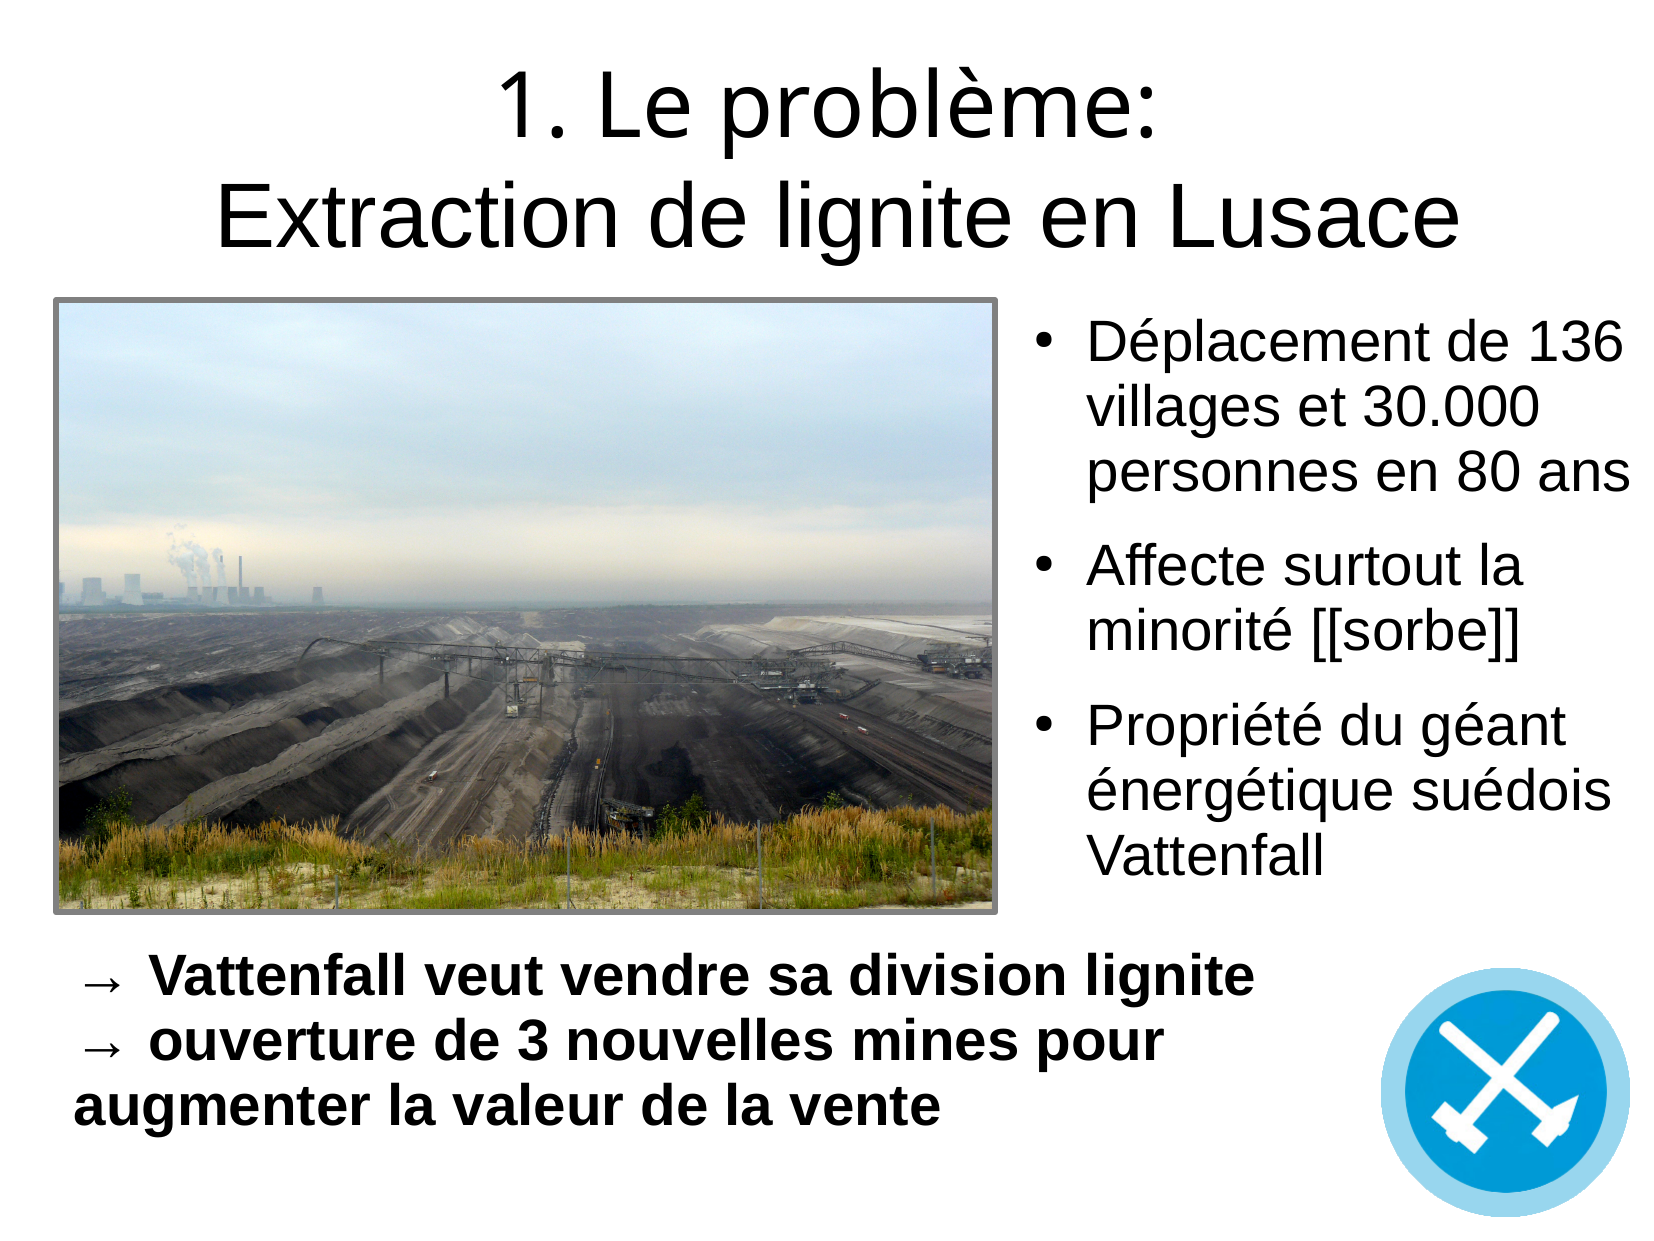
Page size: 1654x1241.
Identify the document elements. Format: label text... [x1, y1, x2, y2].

picture [59, 302, 993, 910]
title 1. Le problème: Extraction de lignite en Lusace [82, 43, 1571, 263]
text_box → Vattenfall veut vendre sa division lignite → ouverture de 3 nouvelles mines pour augmenter la valeur de la vente [59, 935, 1335, 1211]
list Déplacement de 136 villages et 30.000 personnes en 80 ans Affecte surtout la minorité [[sorbe]] Propriété du géant énergétique suédois Vattenfall [1015, 308, 1642, 888]
picture [1381, 968, 1630, 1217]
